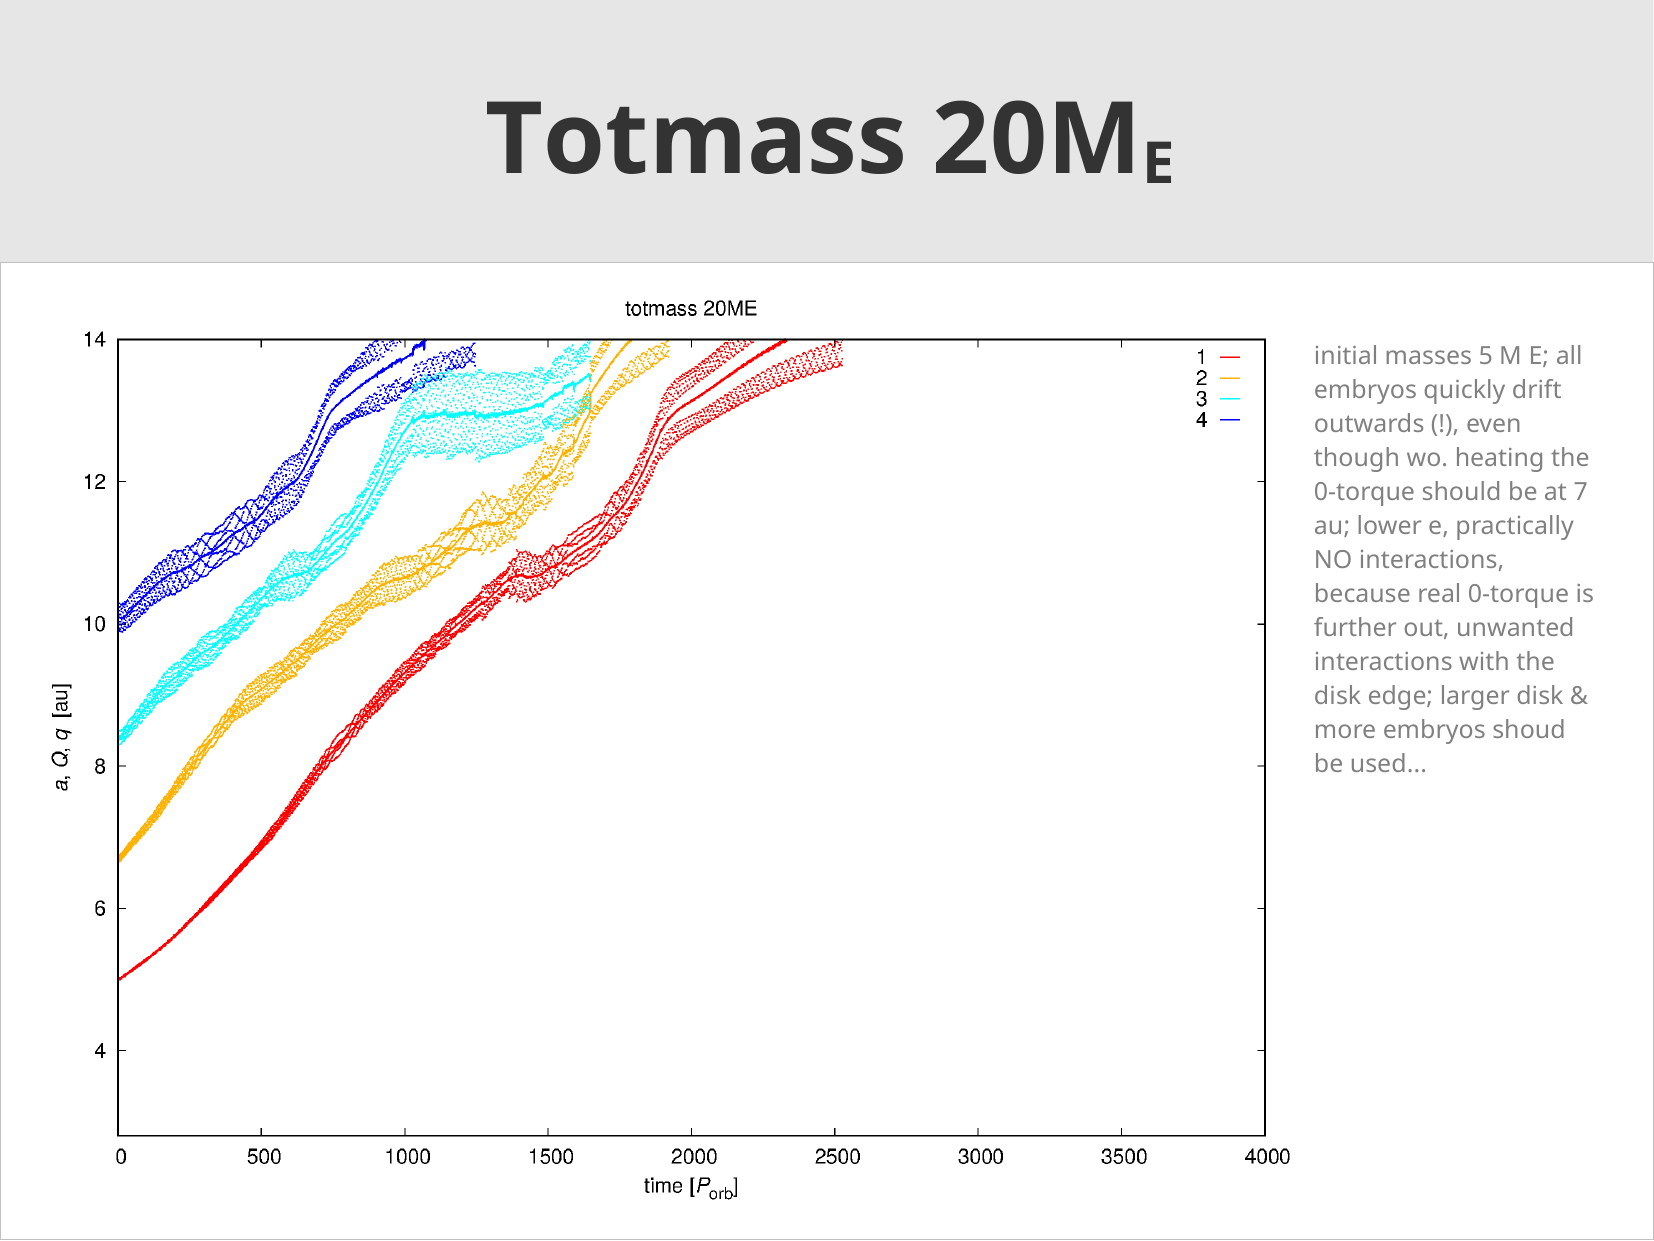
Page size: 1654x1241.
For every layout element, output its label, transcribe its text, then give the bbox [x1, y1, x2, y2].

picture [43, 299, 1291, 1201]
text_box initial masses 5 M E; all embryos quickly drift outwards (!), even though wo. heating the 0-torque should be at 7 au; lower e, practically NO interactions, because real 0-torque is further out, unwanted interactions with the disk edge; larger disk & more embryos shoud be used... [1299, 330, 1615, 689]
title Totmass 20ME [124, 31, 1537, 239]
